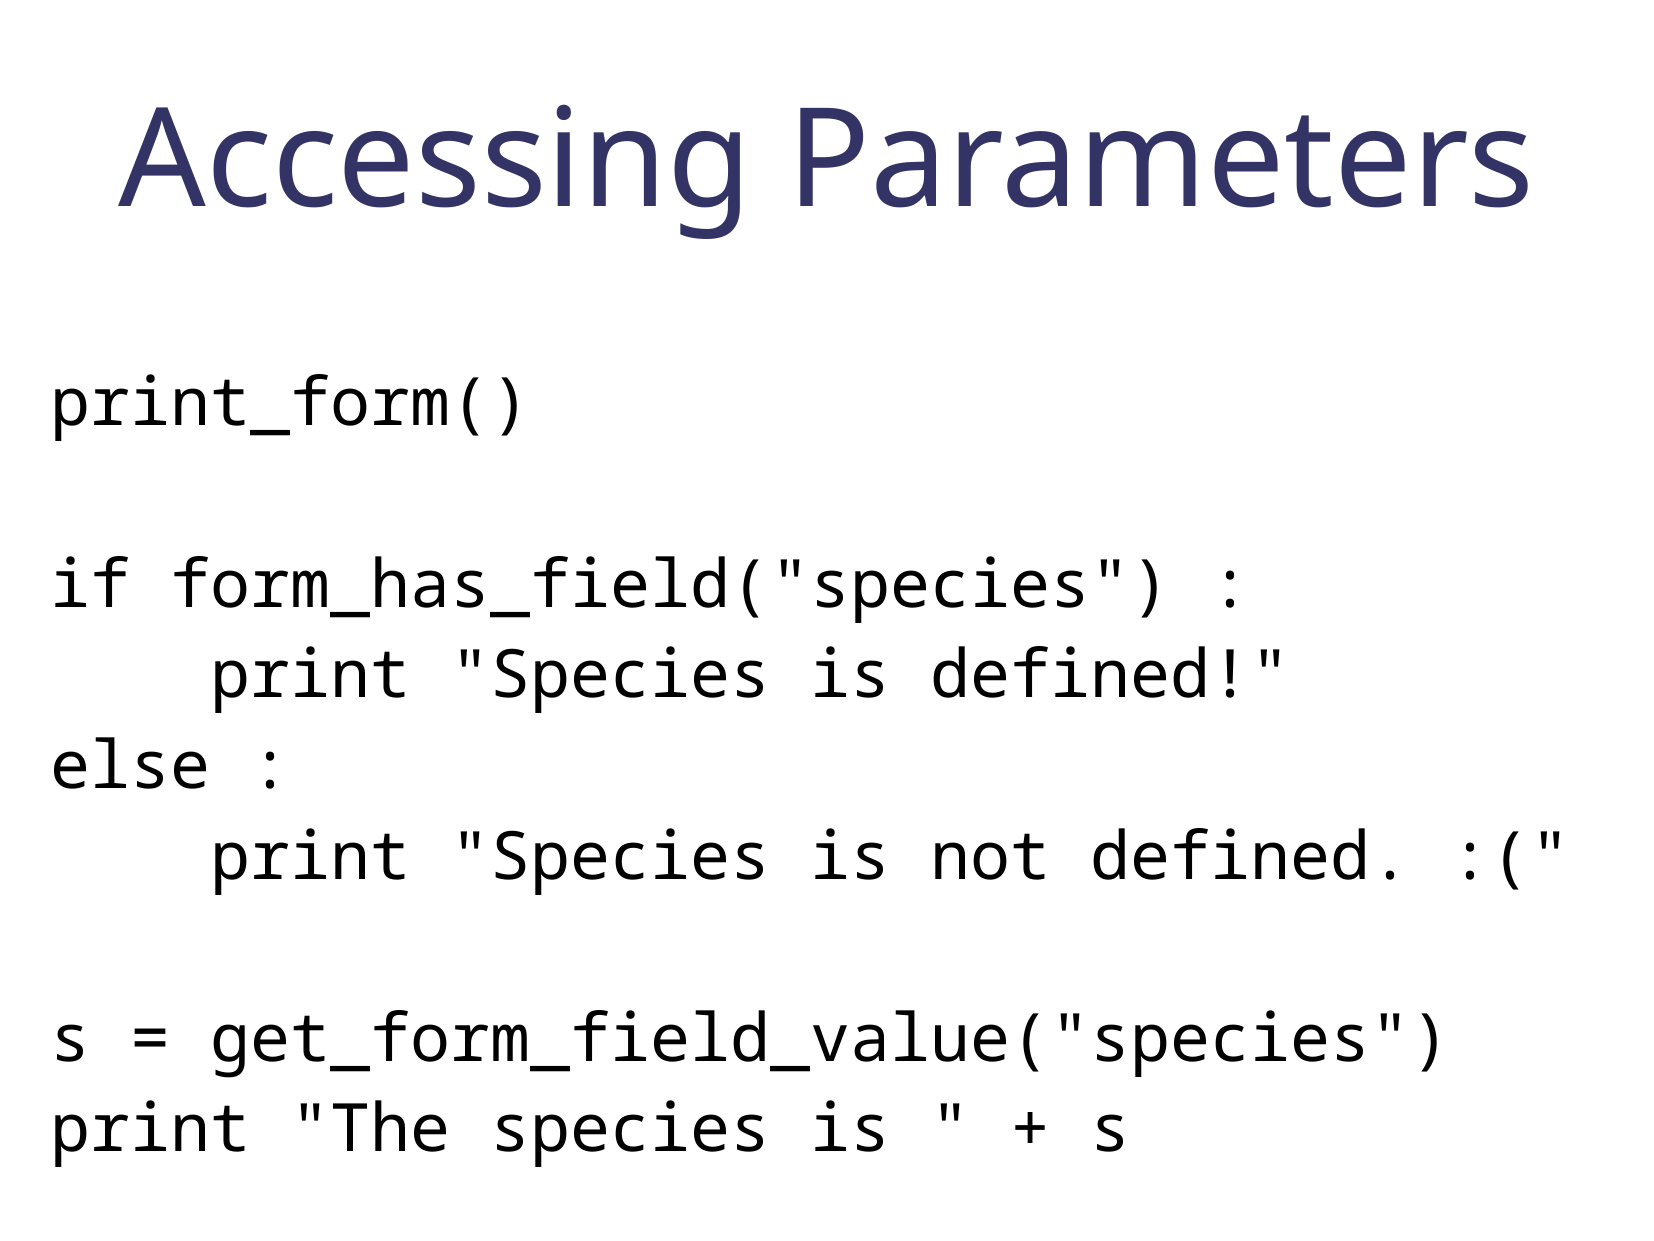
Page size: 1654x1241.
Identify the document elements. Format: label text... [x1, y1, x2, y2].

title Accessing Parameters [0, 56, 1654, 250]
subtitle print_form() if form_has_field("species") : print "Species is defined!" else : print "Species is not defined. :(" s = get_form_field_value("species") print "The species is " + s [50, 354, 1654, 1090]
